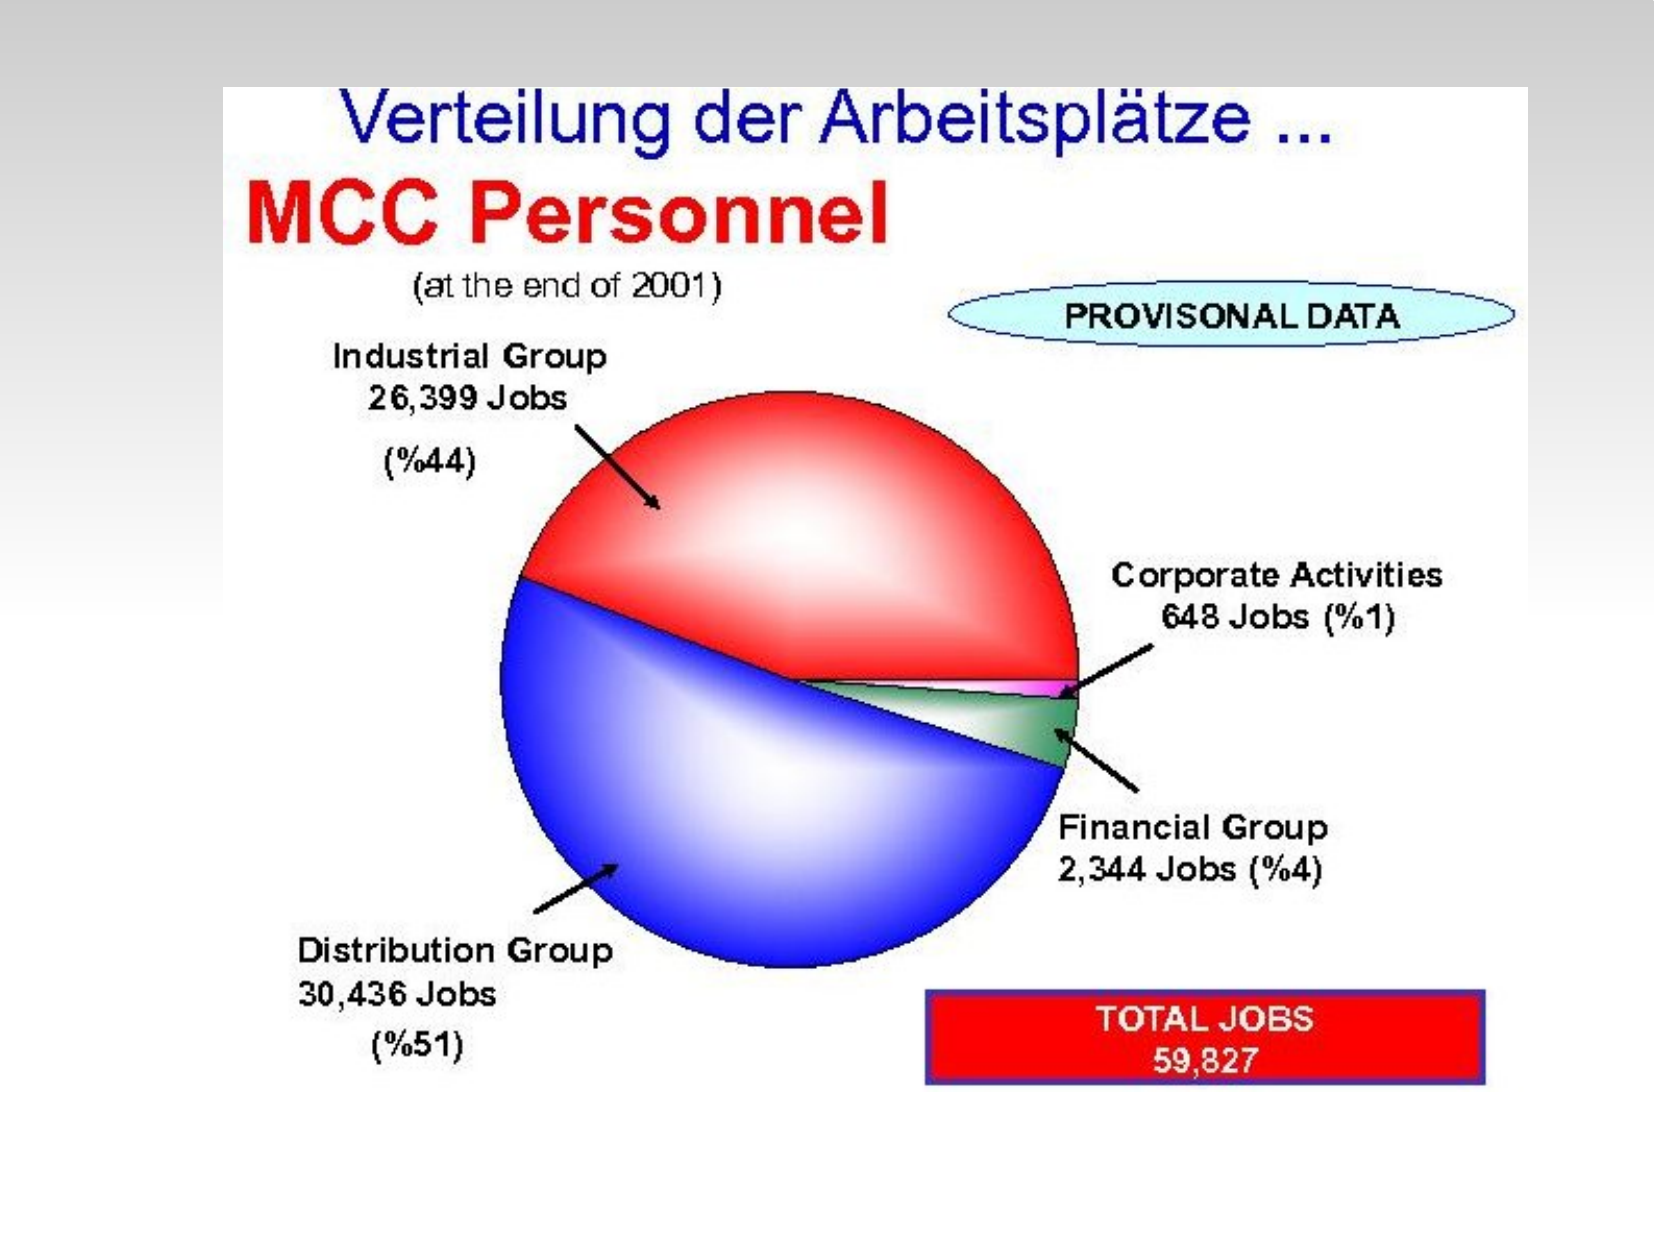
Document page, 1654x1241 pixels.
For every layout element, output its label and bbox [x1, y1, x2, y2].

picture [223, 87, 1528, 1092]
